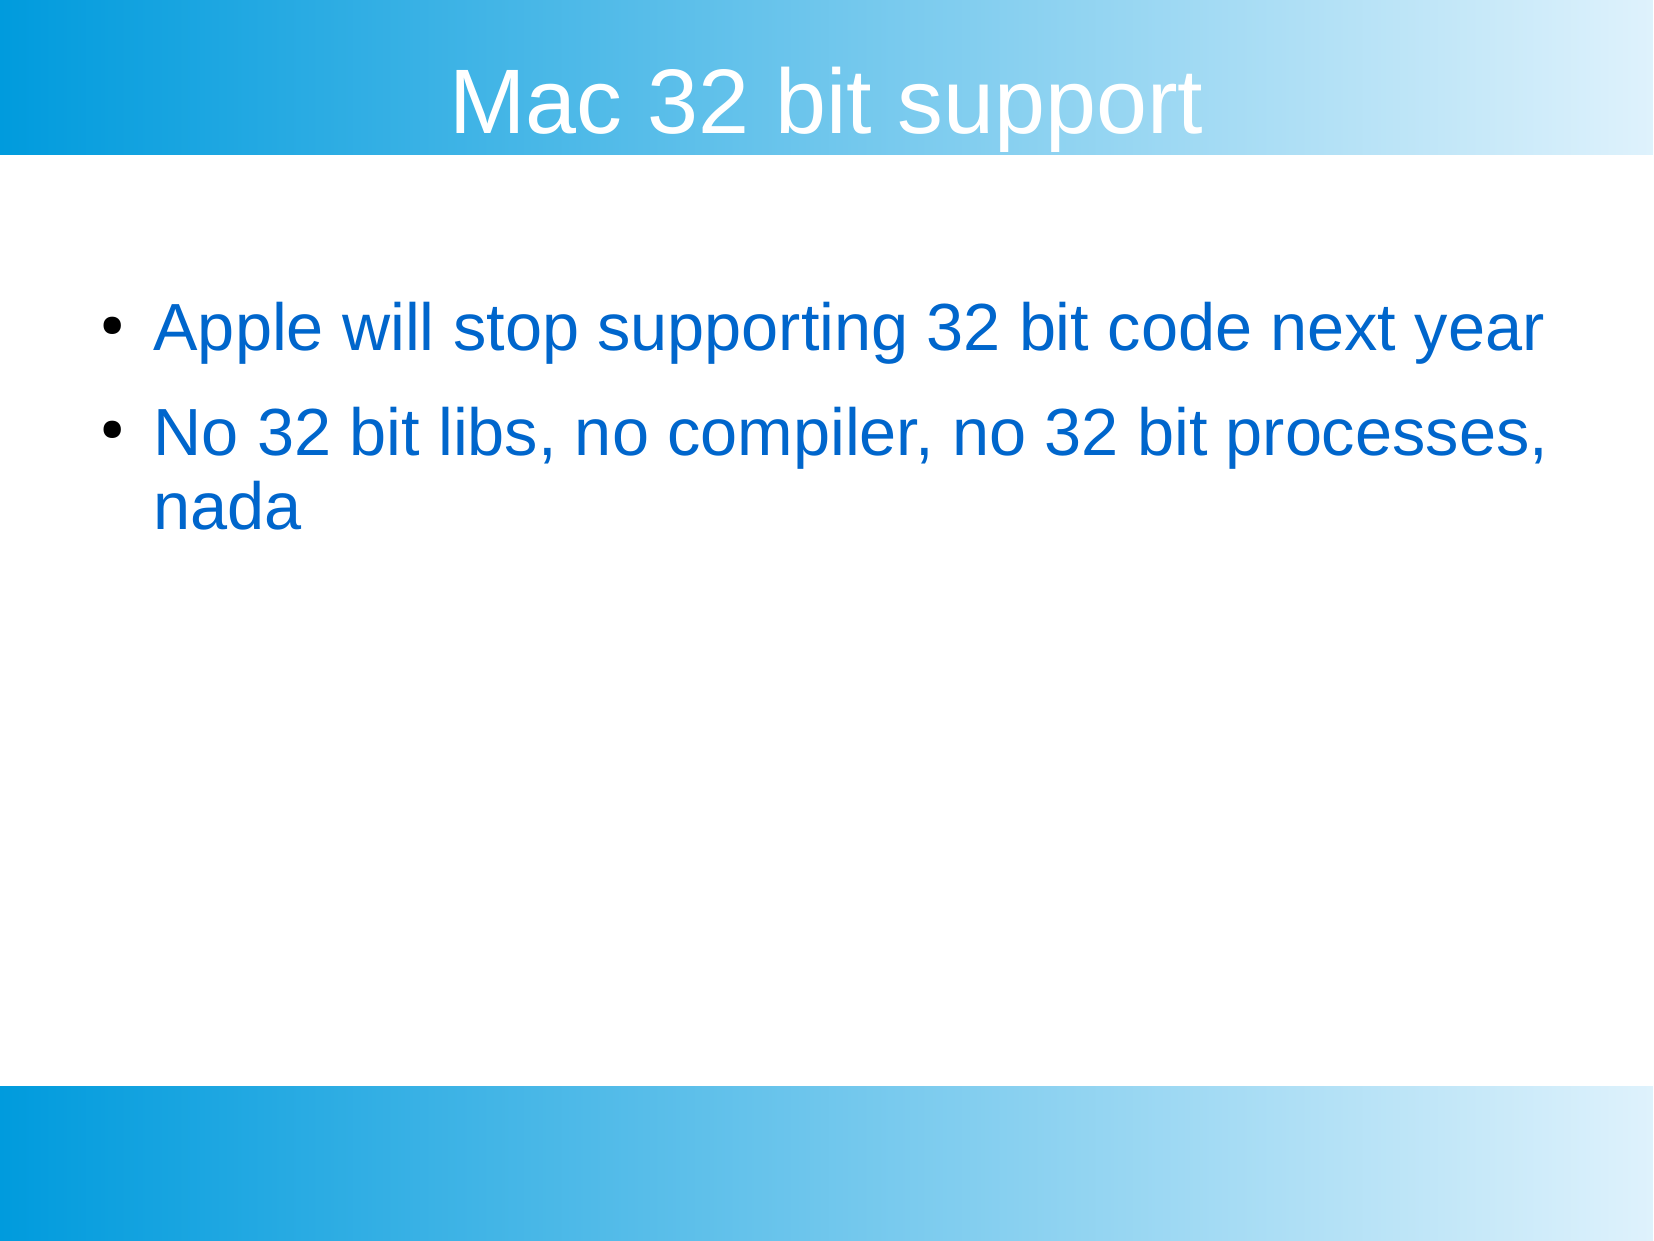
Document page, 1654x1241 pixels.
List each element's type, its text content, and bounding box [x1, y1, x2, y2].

list Apple will stop supporting 32 bit code next year No 32 bit libs, no compiler, no 32 bit processes, nada [82, 290, 1571, 1010]
title Mac 32 bit support [82, 49, 1571, 155]
